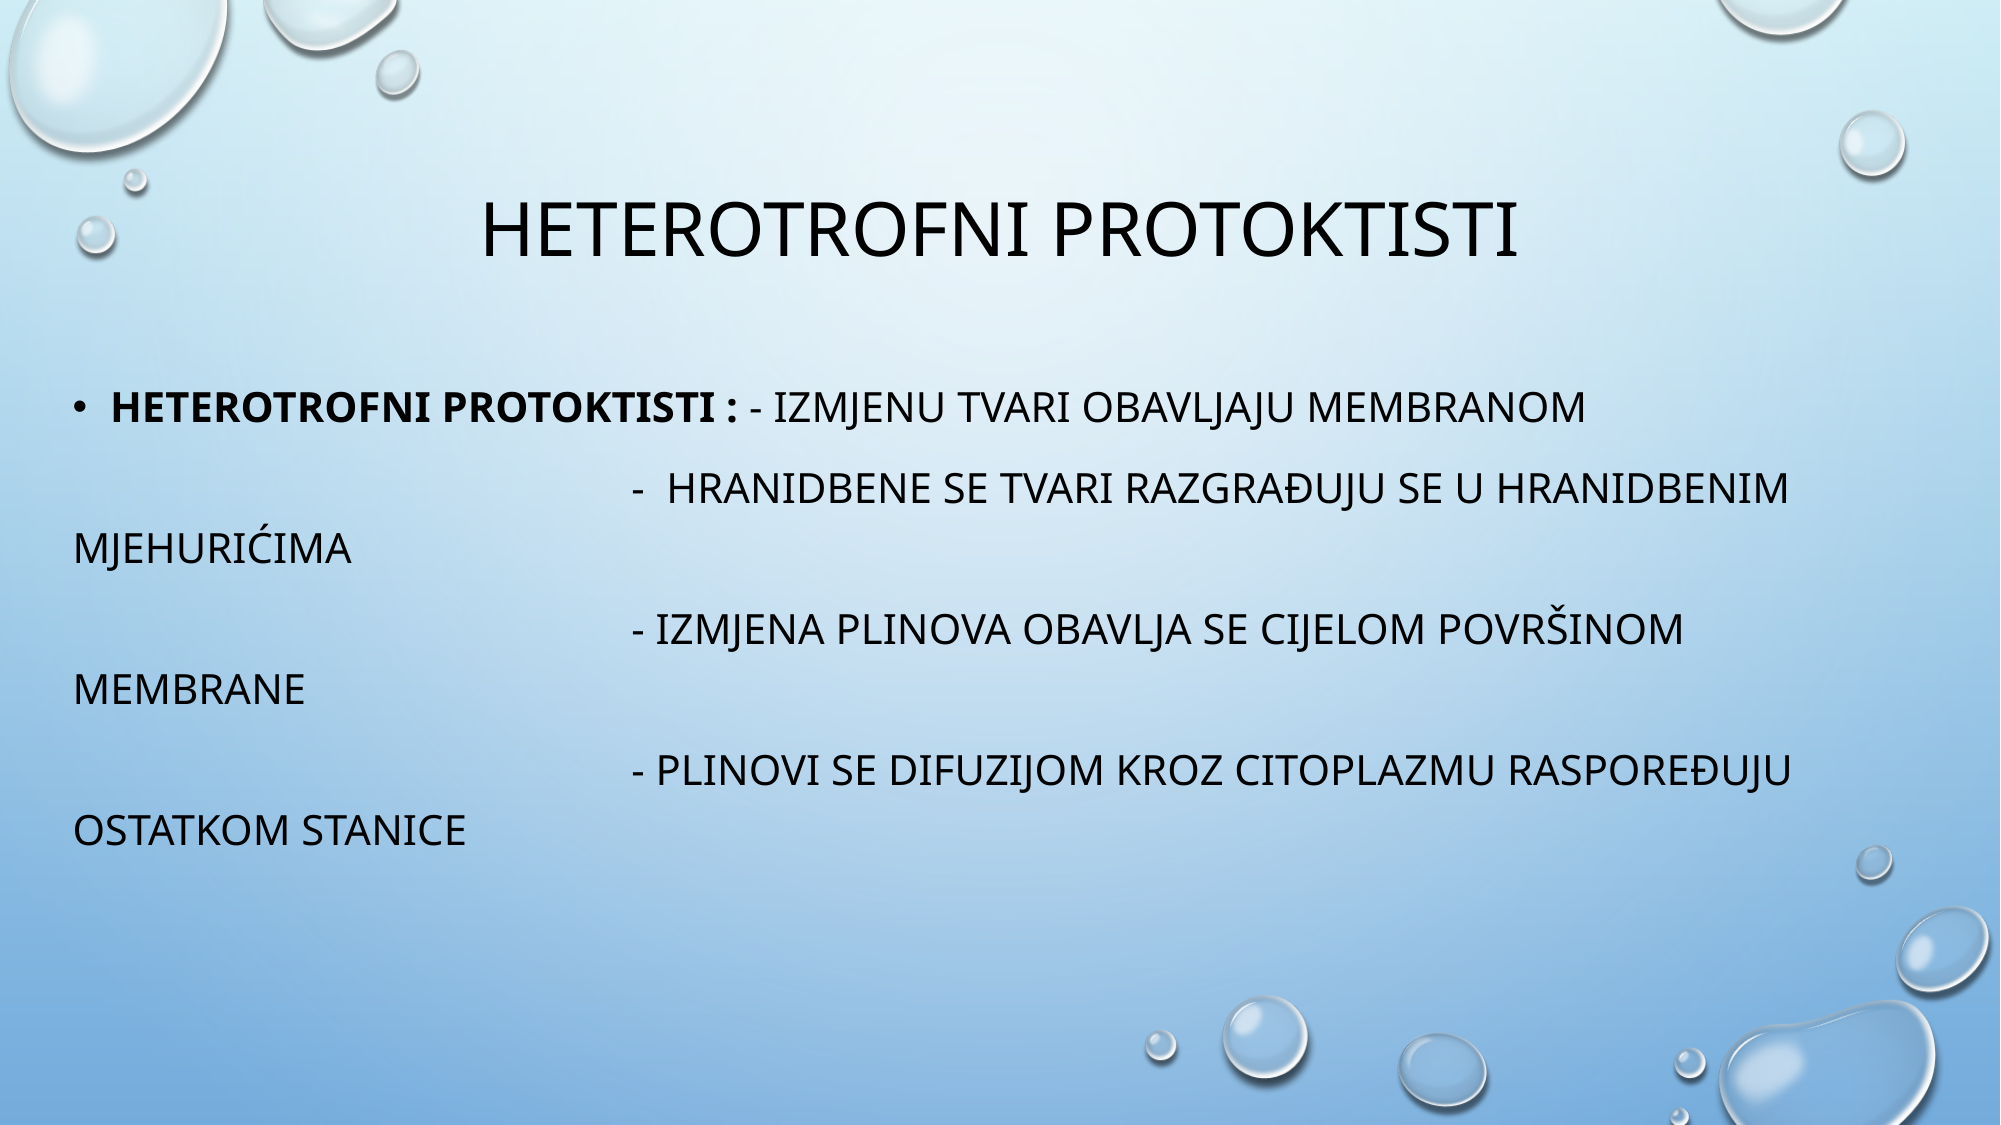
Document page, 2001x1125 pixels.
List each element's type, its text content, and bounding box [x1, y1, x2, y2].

title Heterotrofni protoktisti [149, 101, 1851, 363]
list Heterotrofni protoktisti : - izmjenu tvari obavljaju membranom - hranidbene se tvari razgrađuju se u hranidbenim mjehurićima - izmjena plinova obavlja se cijelom površinom membrane - plinovi se difuzijom kroz citoplazmu raspoređuju ostatkom stanice [57, 363, 1943, 925]
